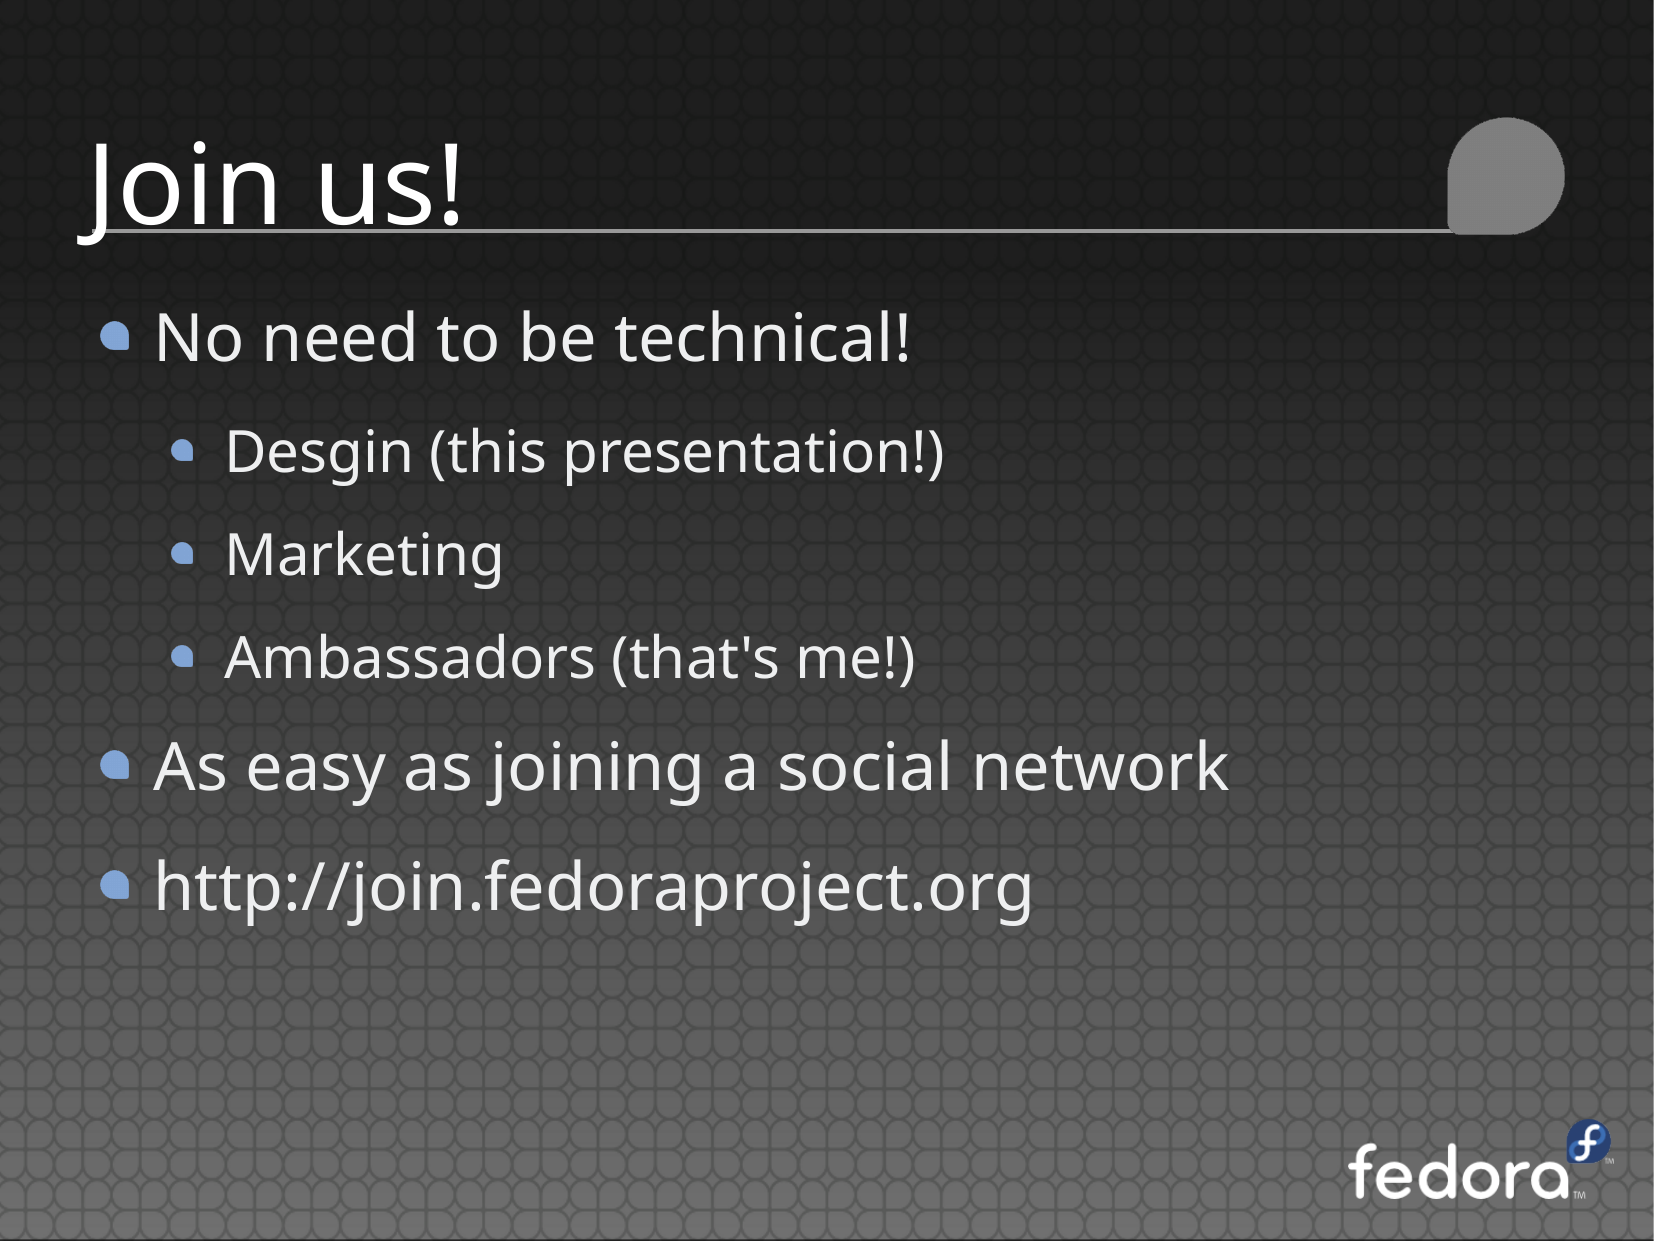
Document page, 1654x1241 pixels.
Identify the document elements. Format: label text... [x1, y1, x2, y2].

list No need to be technical! Desgin (this presentation!) Marketing Ambassadors (that's me!) As easy as joining a social network http://join.fedoraproject.org [82, 290, 1571, 1010]
picture [0, 0, 1654, 1241]
title Join us! [86, 110, 1576, 251]
